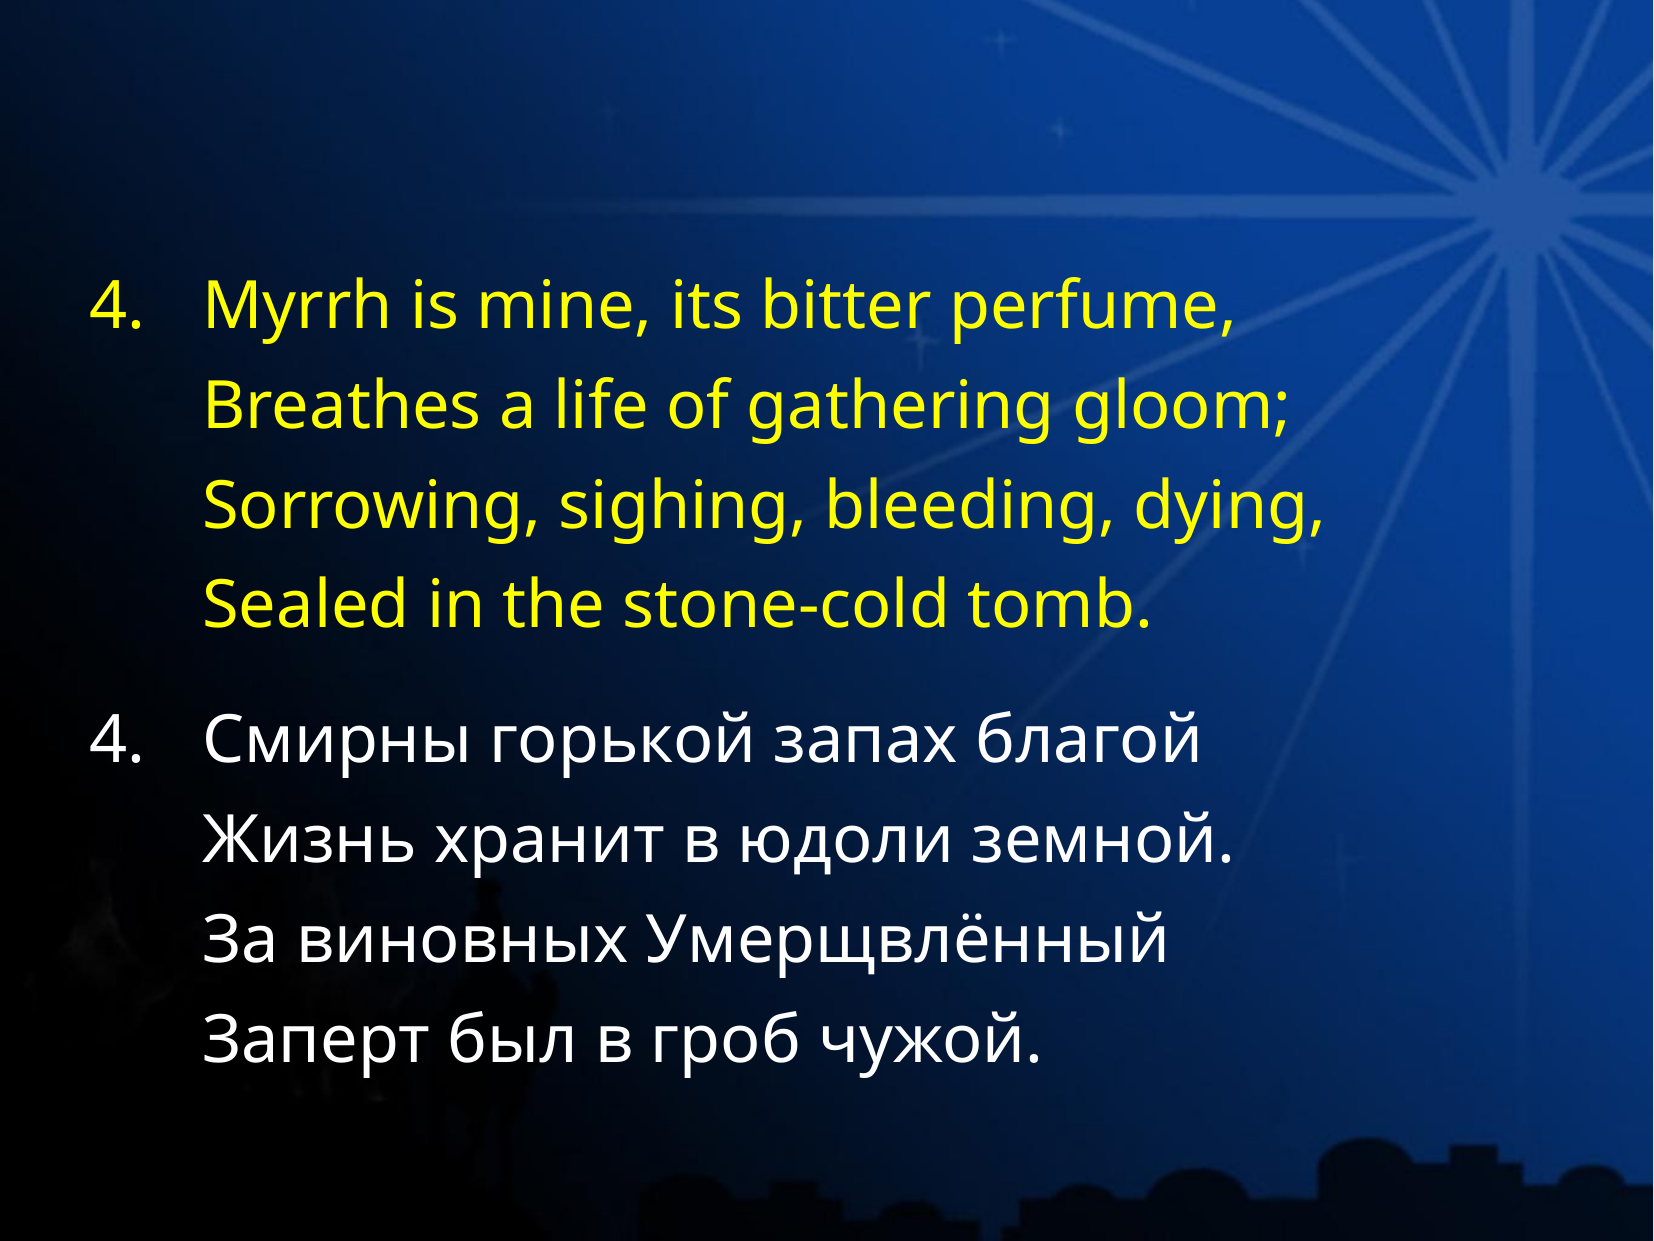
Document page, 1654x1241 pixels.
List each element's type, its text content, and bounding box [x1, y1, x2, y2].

text_box 4. Смирны горькой запах благой Жизнь хранит в юдоли земной. За виновных Умерщвлённый Заперт был в гроб чужой. [75, 675, 1576, 1163]
picture [0, 0, 1654, 1241]
text_box 4. Myrrh is mine, its bitter perfume, Breathes a life of gathering gloom; Sorrowing, sighing, bleeding, dying, Sealed in the stone-cold tomb. [75, 150, 1576, 638]
